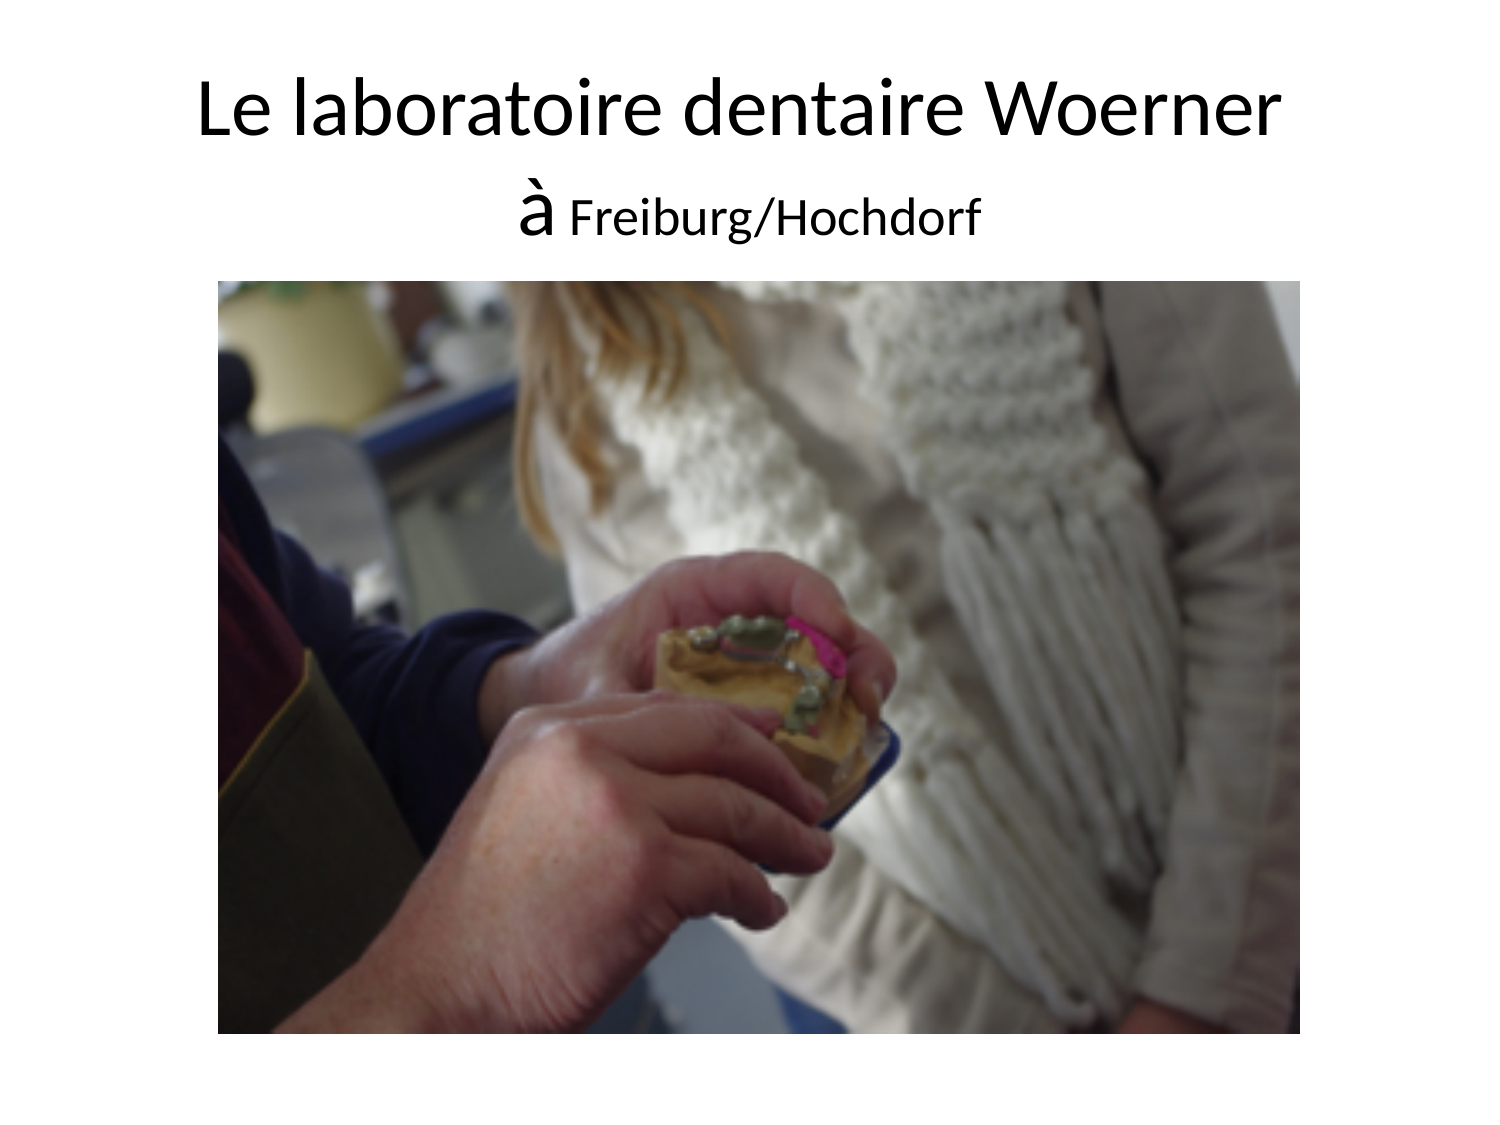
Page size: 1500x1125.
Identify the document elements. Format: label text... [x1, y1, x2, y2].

title Le laboratoire dentaire Woerner à Freiburg/Hochdorf [75, 45, 1425, 233]
picture [218, 281, 1300, 1034]
